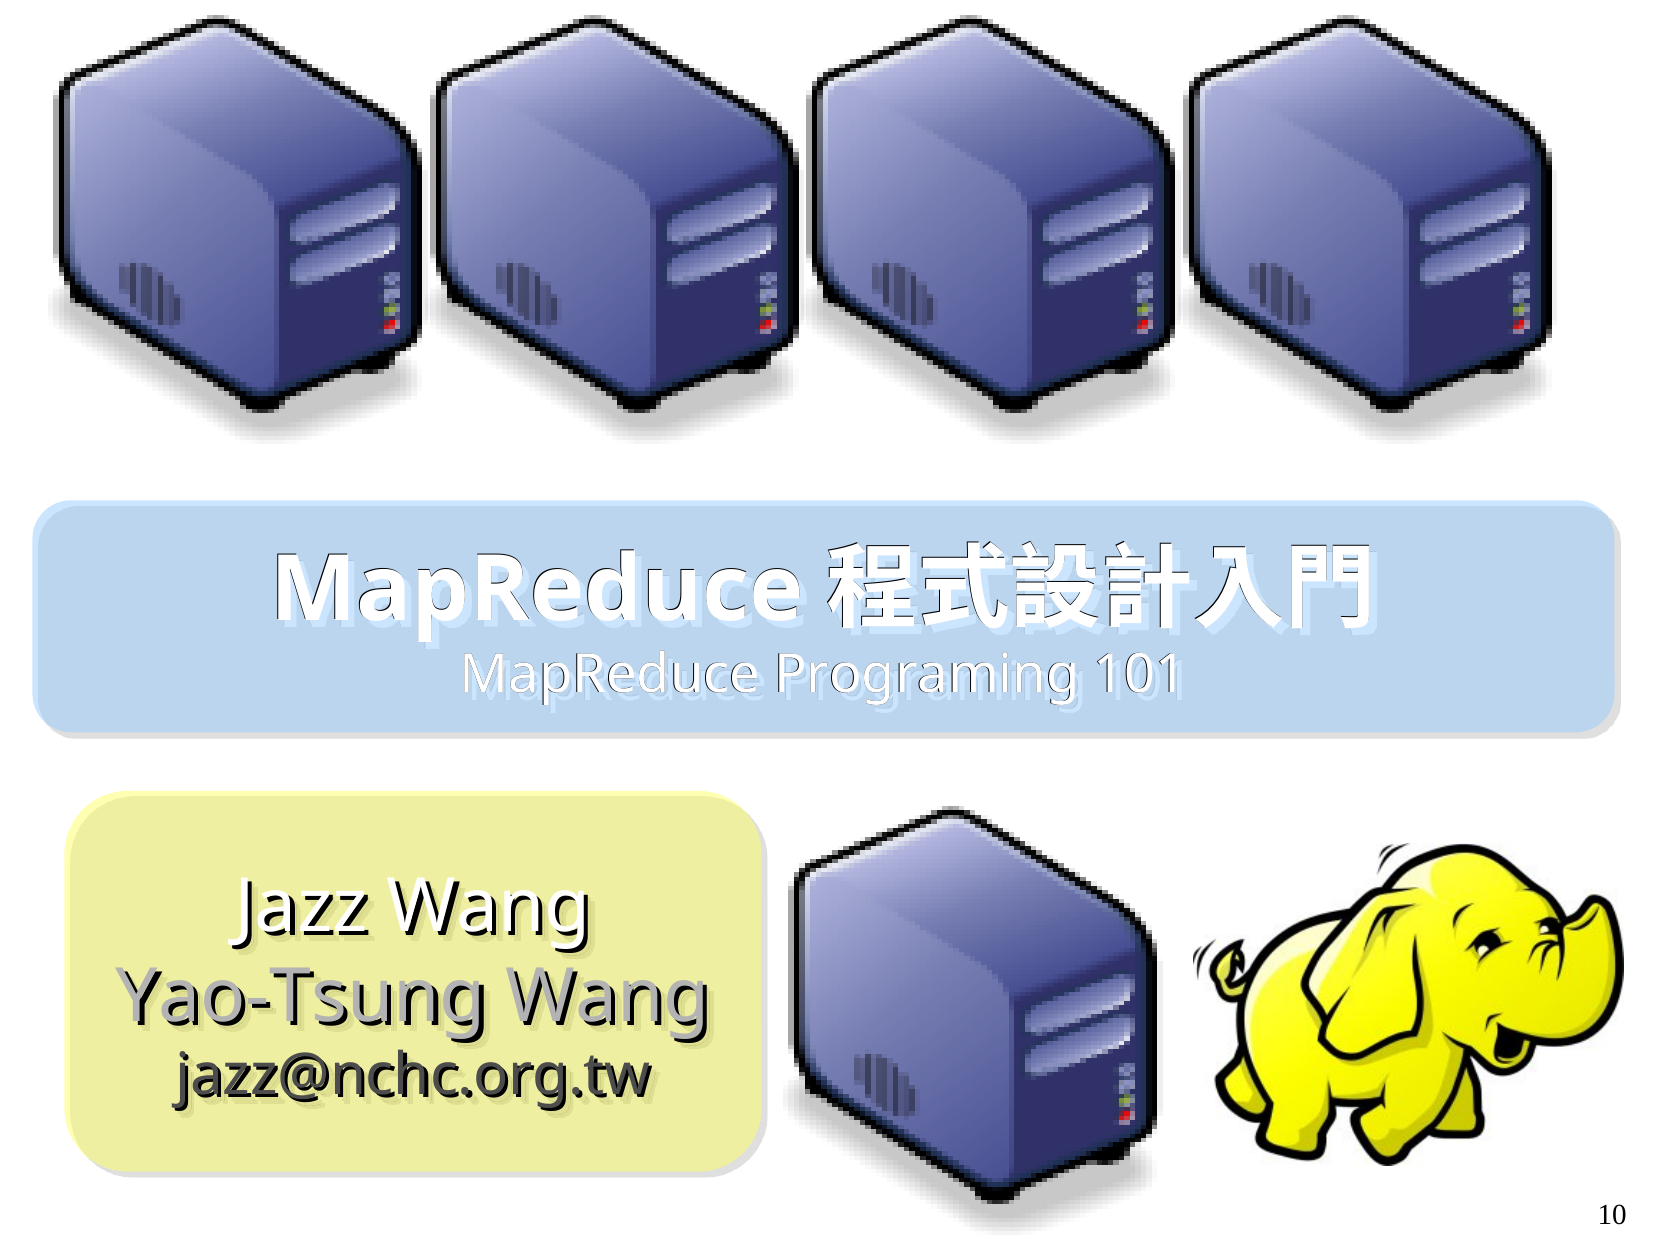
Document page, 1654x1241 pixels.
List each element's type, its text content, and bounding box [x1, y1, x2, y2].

text_box MapReduce程式設計入門 MapReduce Programing 101 [32, 500, 1615, 733]
picture [26, 2, 1596, 498]
picture [761, 793, 1624, 1239]
text_box Jazz Wang Yao-Tsung Wang jazz@nchc.org.tw [64, 790, 761, 1172]
